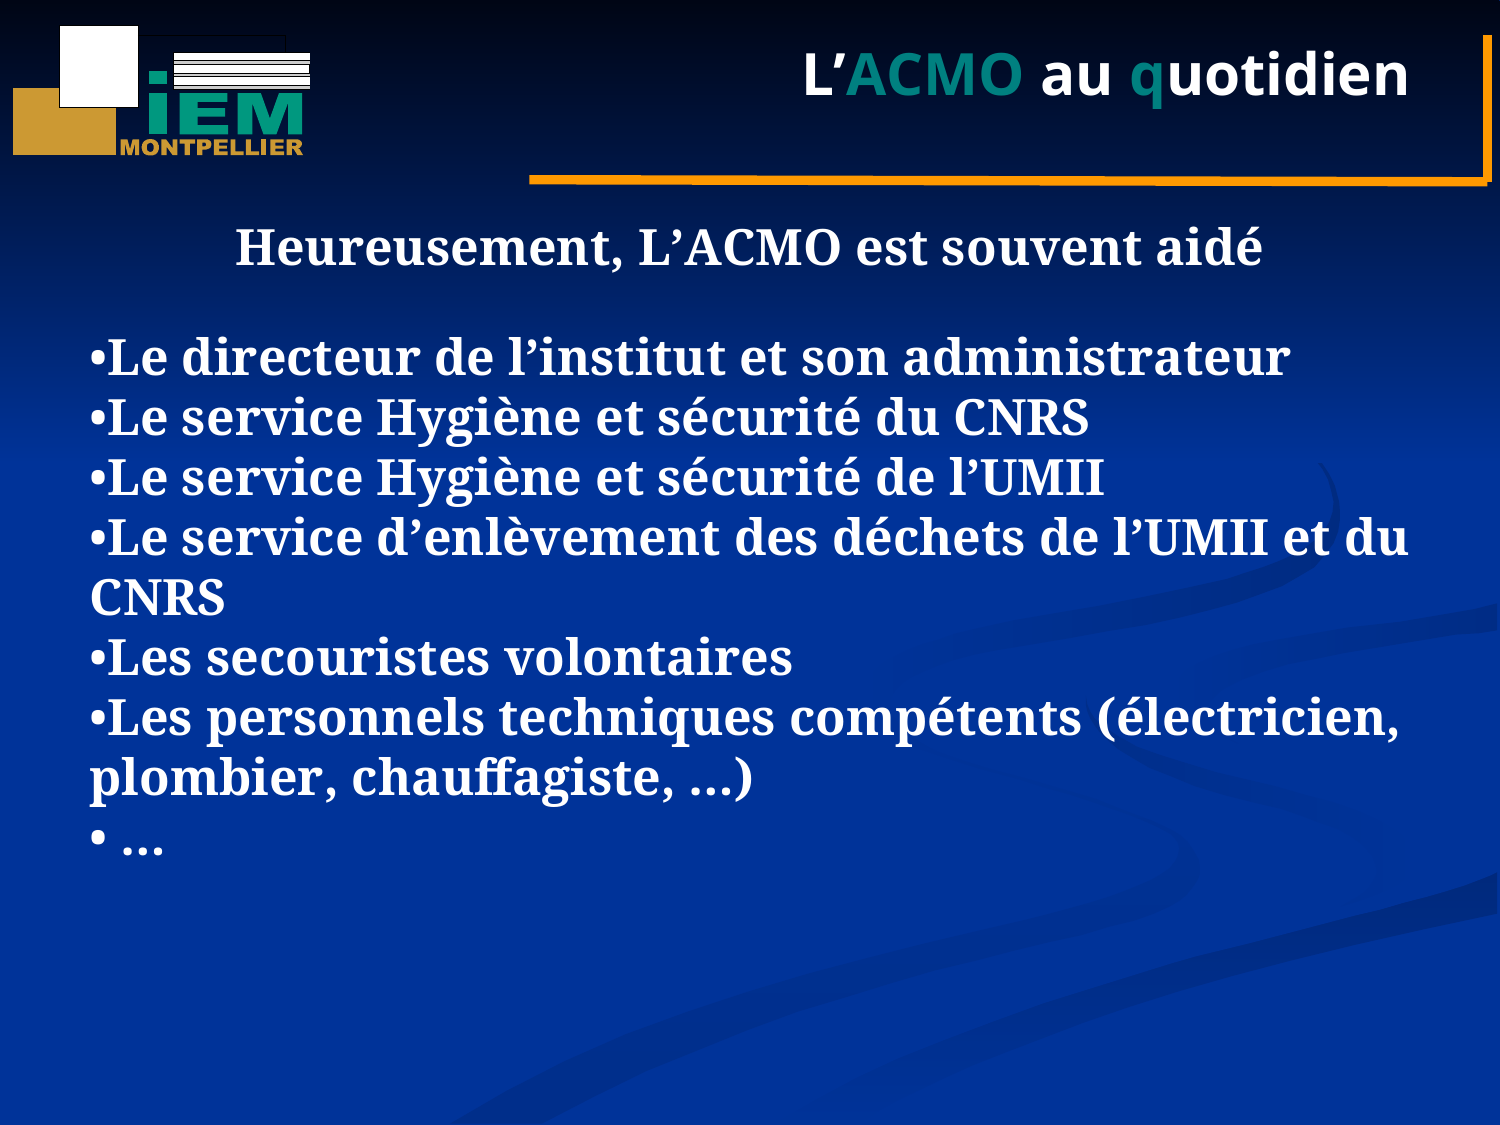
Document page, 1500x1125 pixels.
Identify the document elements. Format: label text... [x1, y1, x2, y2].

text_box L’ACMO au quotidien [332, 36, 1463, 199]
picture [12, 24, 310, 156]
text_box Heureusement, L’ACMO est souvent aidé Le directeur de l’institut et son administrateur Le service Hygiène et sécurité du CNRS Le service Hygiène et sécurité de l’UMII Le service d’enlèvement des déchets de l’UMII et du CNRS Les secouristes volontaires Les personnels techniques compétents (électricien, plombier, chauffagiste, …) … [0, 208, 1500, 994]
